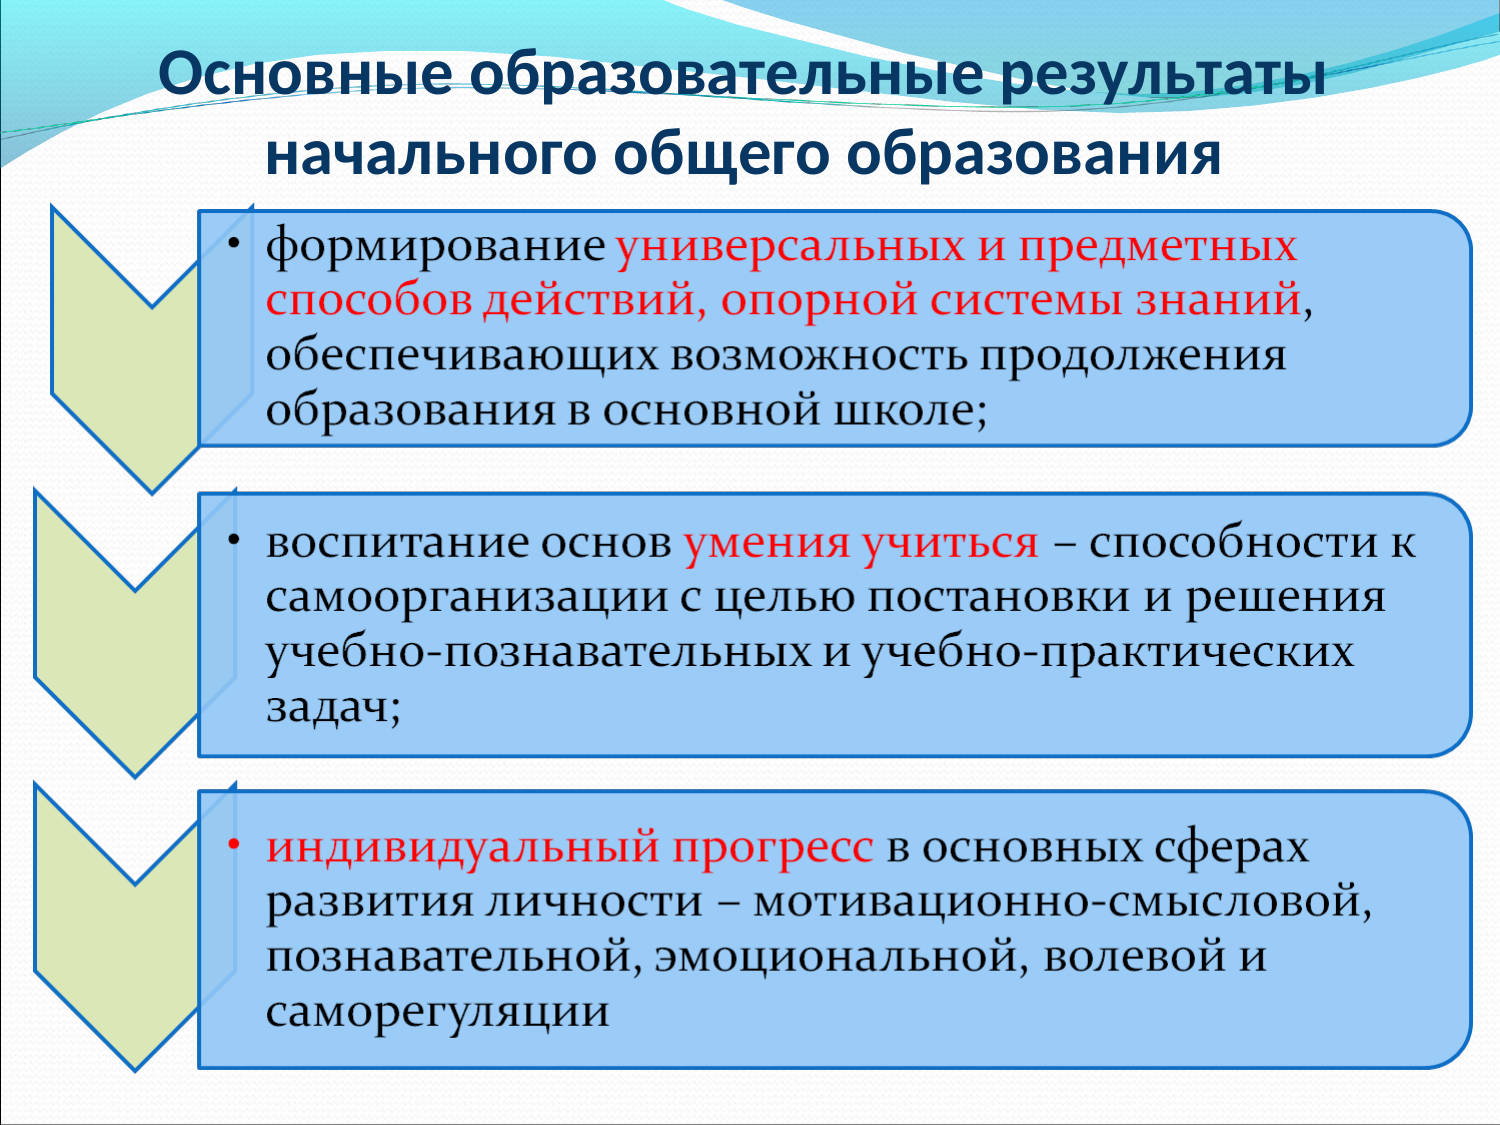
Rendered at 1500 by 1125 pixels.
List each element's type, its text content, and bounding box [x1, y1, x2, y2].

text_box [0, 196, 1474, 1125]
picture [0, 0, 1500, 1125]
title Основные образовательные результаты начального общего образования [76, 0, 1427, 188]
